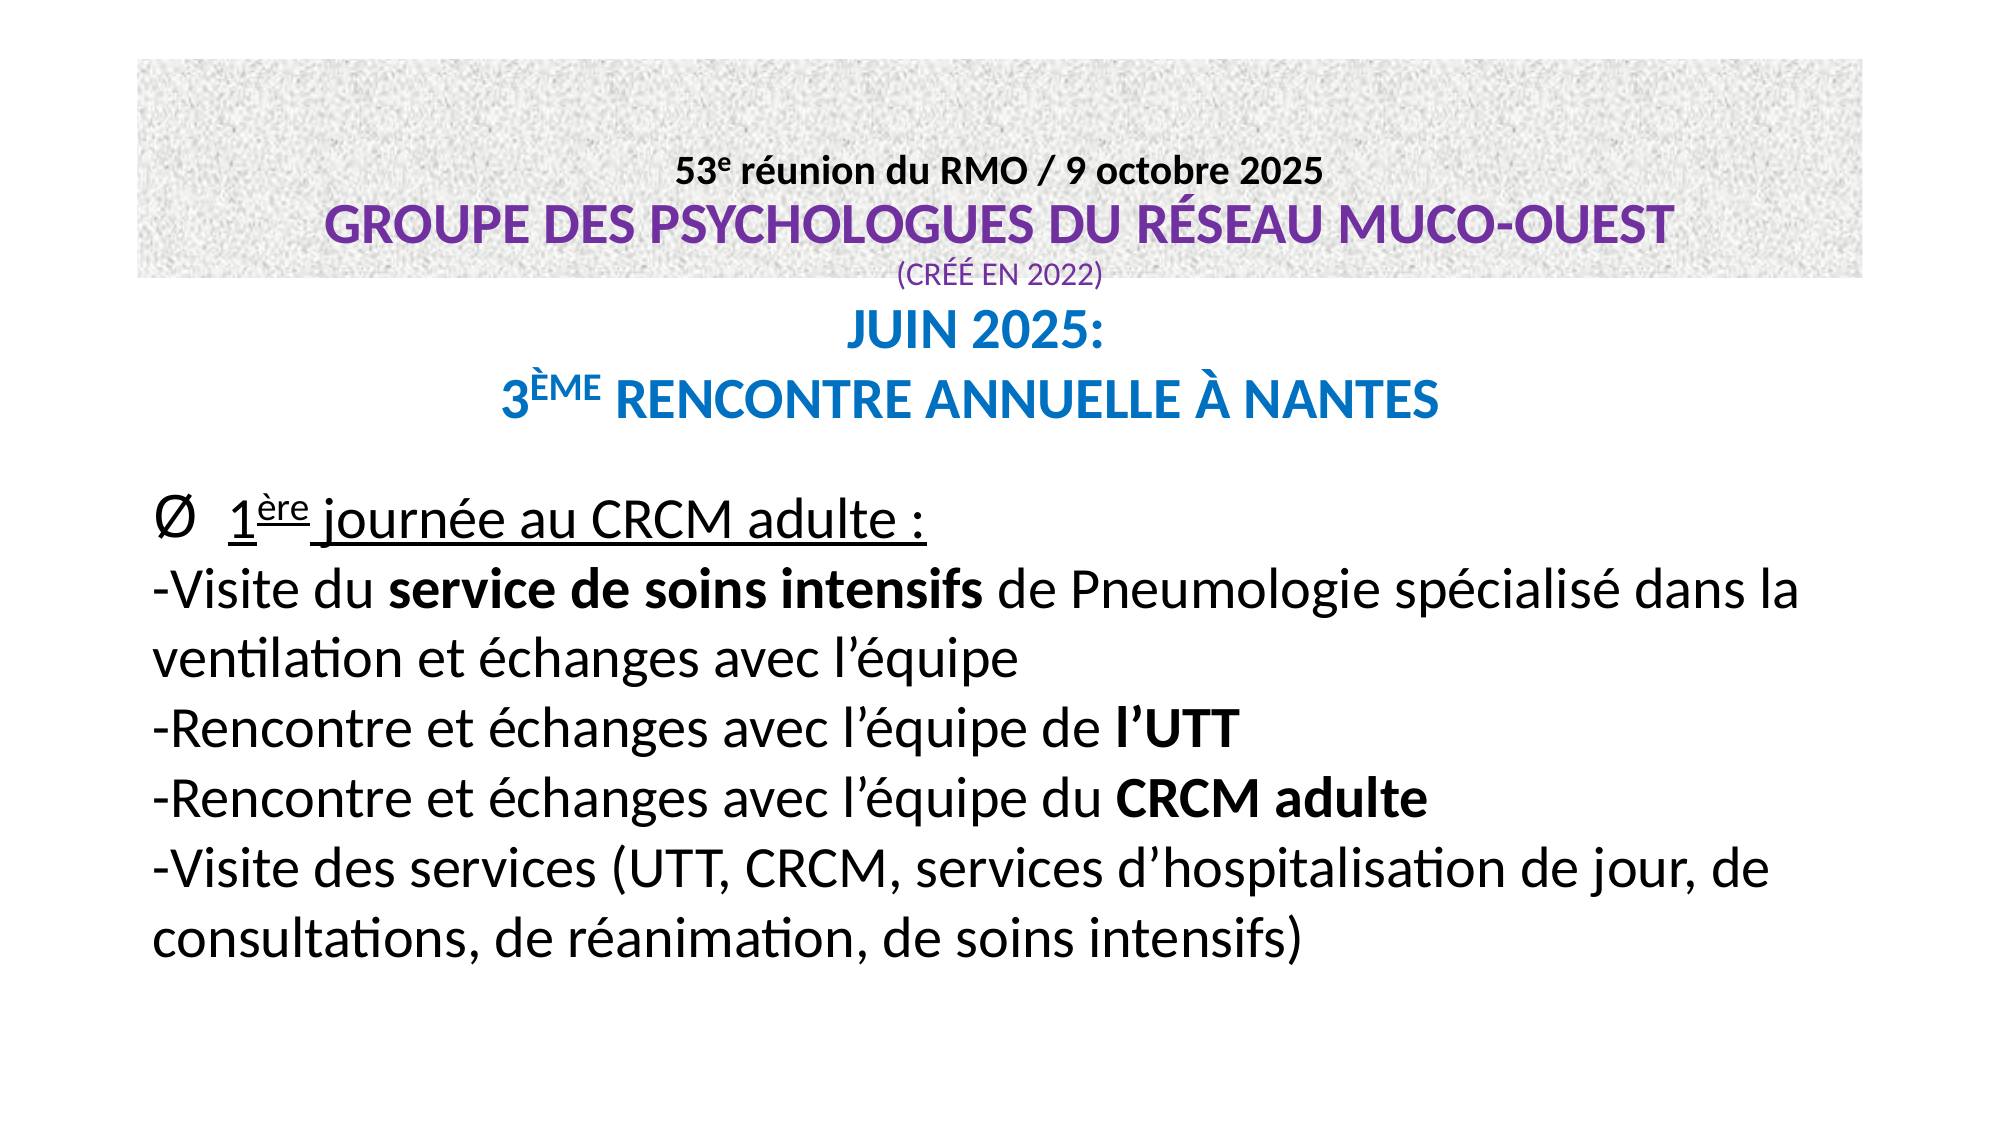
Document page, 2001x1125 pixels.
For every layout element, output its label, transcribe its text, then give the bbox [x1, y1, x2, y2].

title 53e réunion du RMO / 9 octobre 2025 Groupe des psychologues du Réseau Muco-Ouest (créé en 2022) [137, 59, 1863, 278]
text_box Juin 2025: 3ème rencontre annuelle à Nantes 1ère journée au CRCM adulte : -Visite du service de soins intensifs de Pneumologie spécialisé dans la ventilation et échanges avec l’équipe -Rencontre et échanges avec l’équipe de l’UTT -Rencontre et échanges avec l’équipe du CRCM adulte -Visite des services (UTT, CRCM, services d’hospitalisation de jour, de consultations, de réanimation, de soins intensifs) [138, 282, 1862, 1117]
